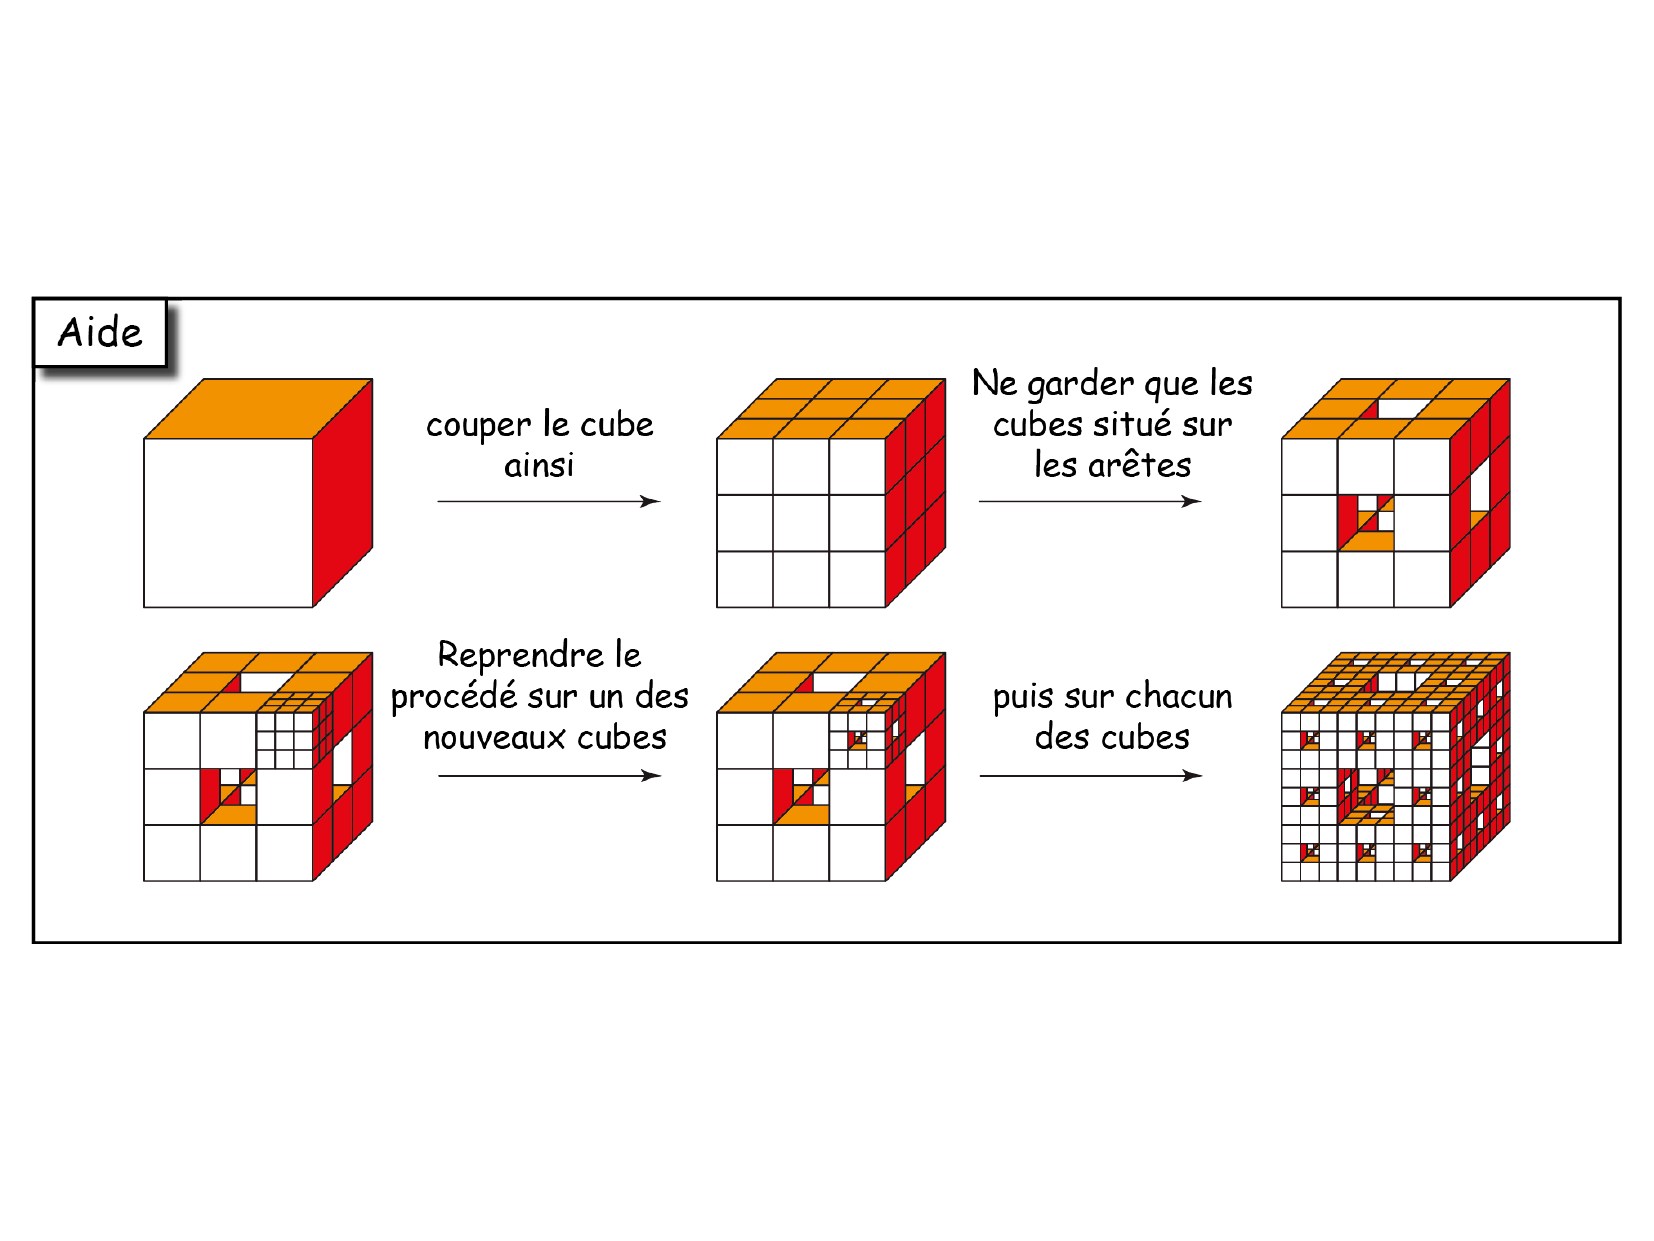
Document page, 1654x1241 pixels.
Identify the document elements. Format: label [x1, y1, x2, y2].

picture [31, 296, 1622, 944]
